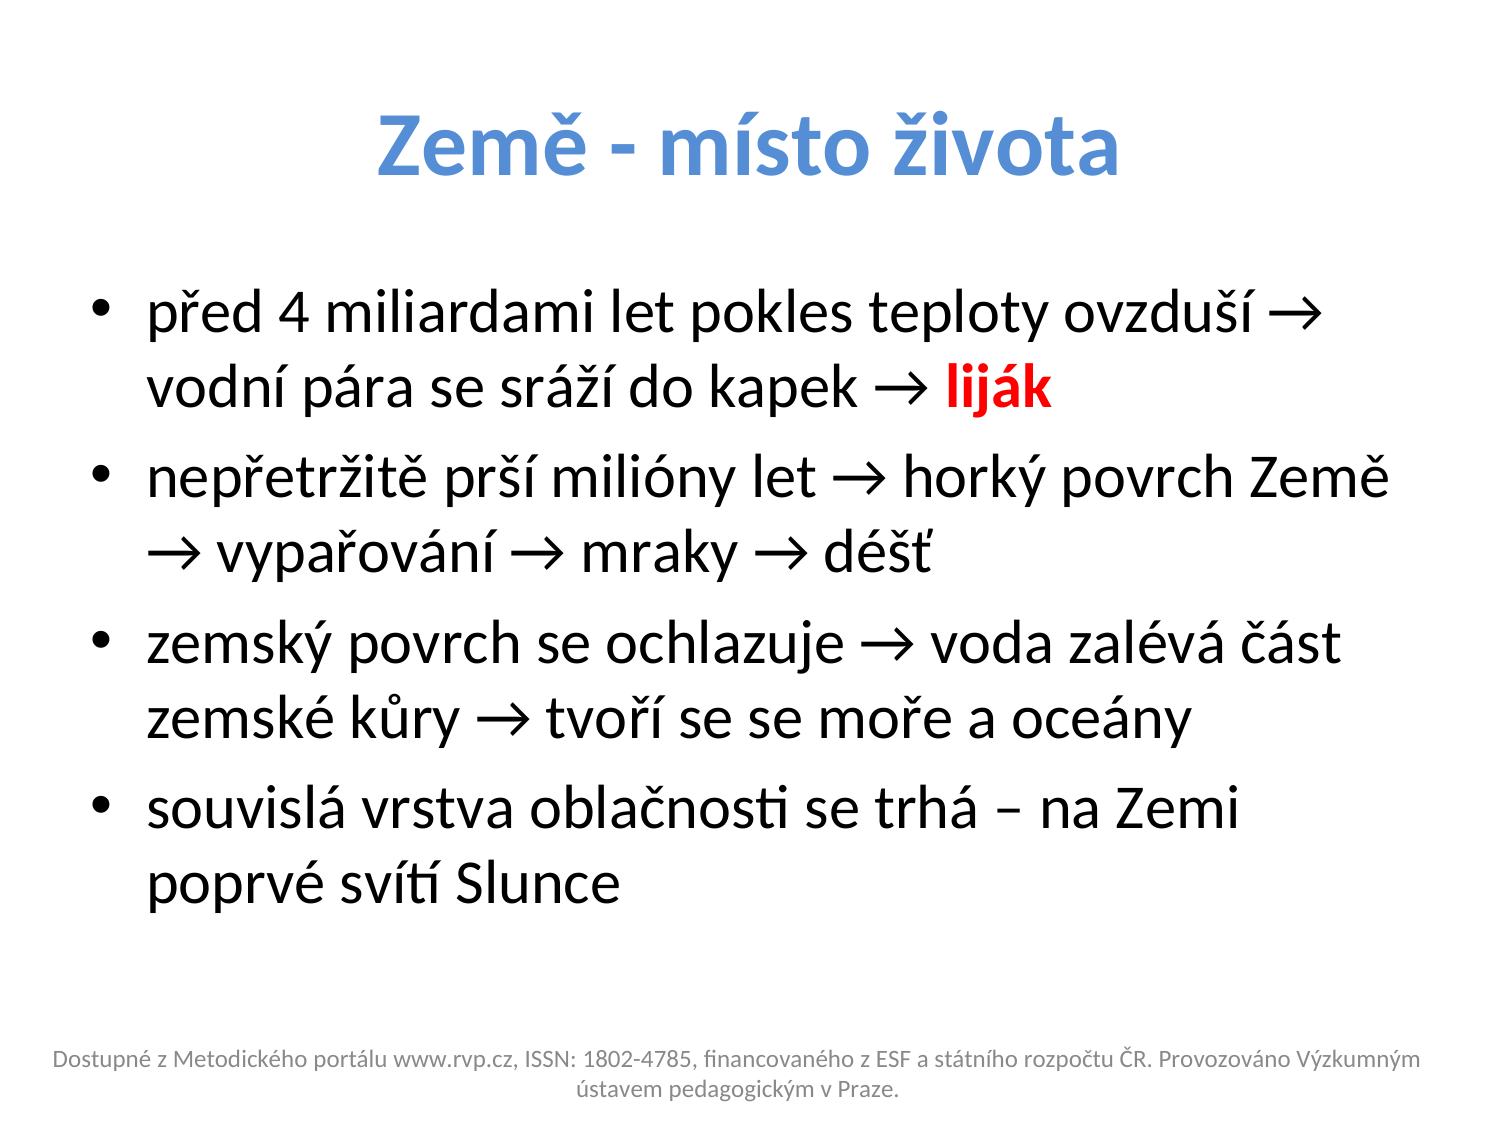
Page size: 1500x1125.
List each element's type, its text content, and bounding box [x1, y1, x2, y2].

text_box Dostupné z Metodického portálu www.rvp.cz, ISSN: 1802-4785, financovaného z ESF a státního rozpočtu ČR. Provozováno Výzkumným ústavem pedagogickým v Praze. [23, 1042, 1454, 1103]
list před 4 miliardami let pokles teploty ovzduší → vodní pára se sráží do kapek → liják nepřetržitě prší milióny let → horký povrch Země → vypařování → mraky → déšť zemský povrch se ochlazuje → voda zalévá část zemské kůry → tvoří se se moře a oceány souvislá vrstva oblačnosti se trhá – na Zemi poprvé svítí Slunce [75, 262, 1426, 1006]
title Země - místo života [75, 45, 1426, 233]
